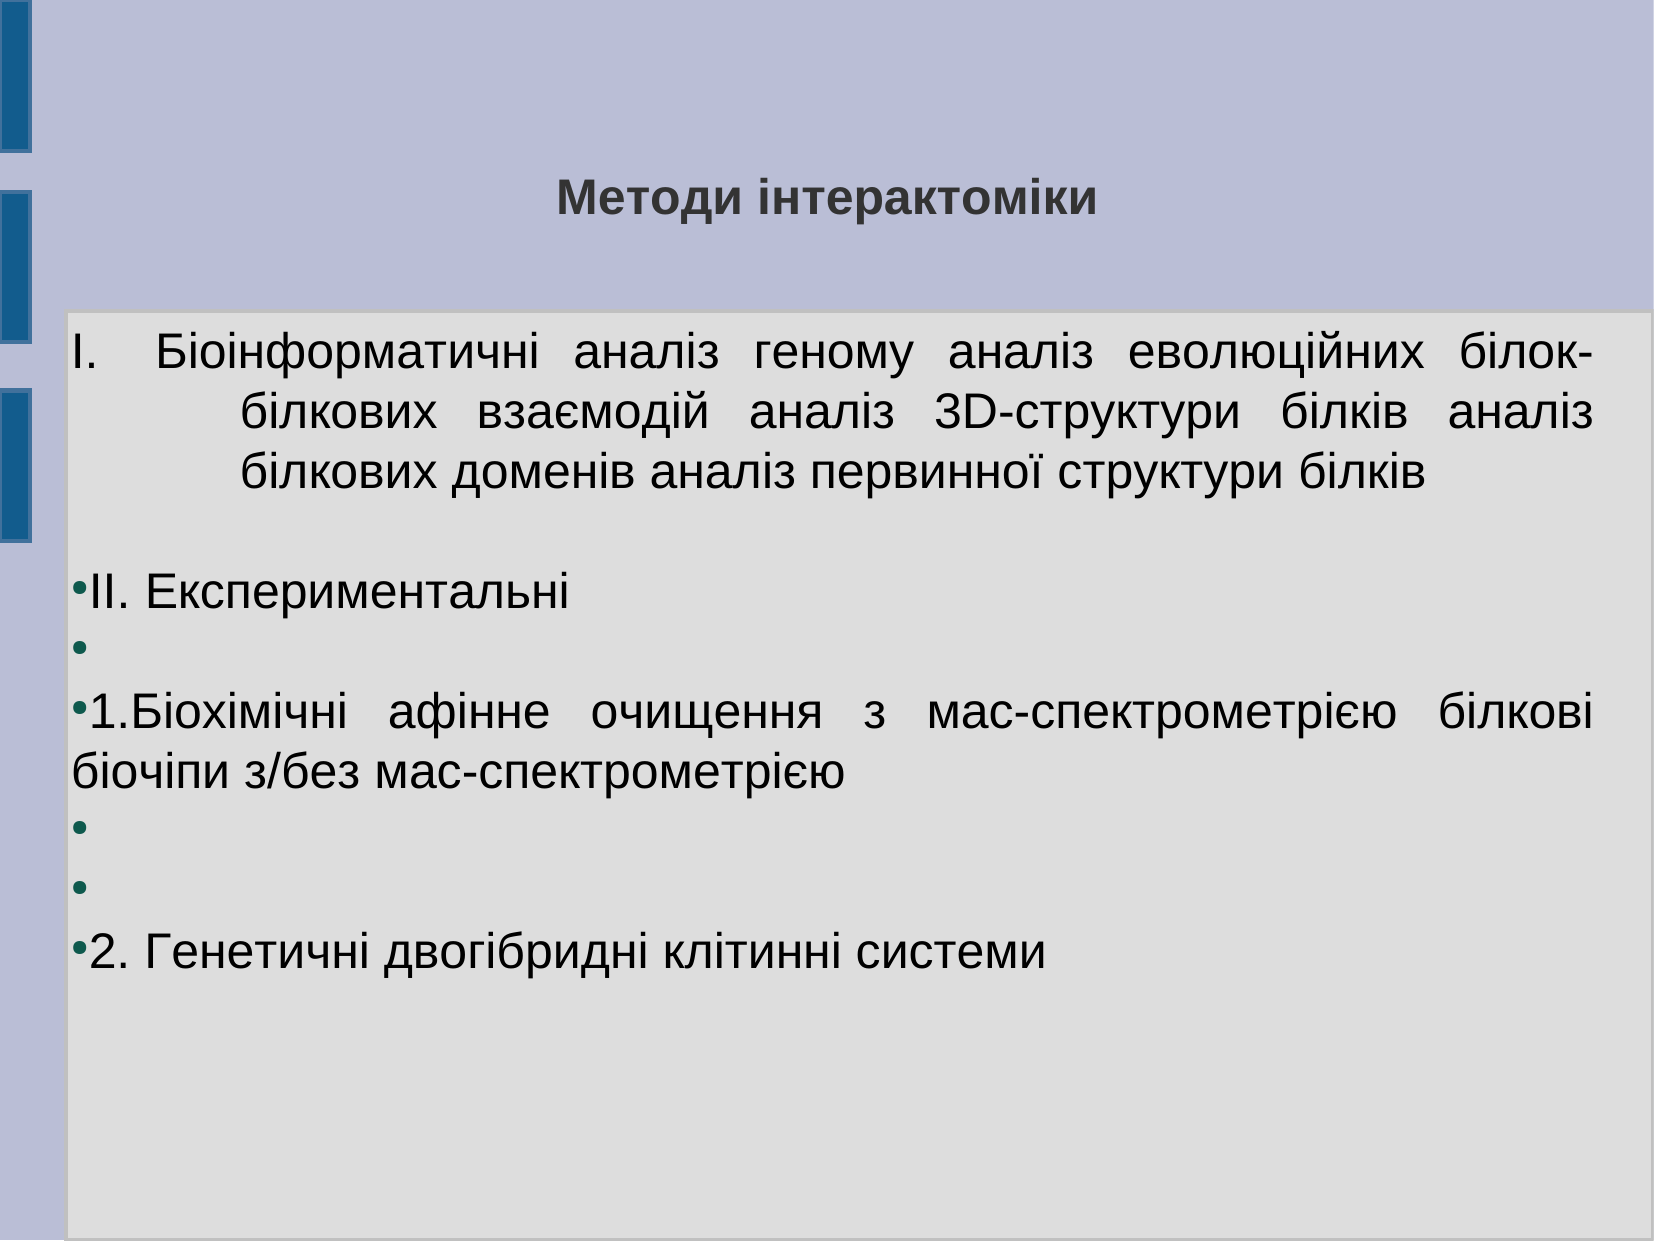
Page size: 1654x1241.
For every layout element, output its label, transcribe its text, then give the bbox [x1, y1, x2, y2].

title Методи інтерактоміки [121, 164, 1534, 225]
list Біоінформатичні аналіз геному аналіз еволюційних білок-білкових взаємодій аналіз 3D-структури білків аналіз білкових доменів аналіз первинної структури білків II. Експериментальні 1.Біохімічні афінне очищення з мас-спектрометрією білкові біочіпи з/без мас-спектрометрією 2. Генетичні двогібридні клітинні системи [70, 318, 1595, 1211]
